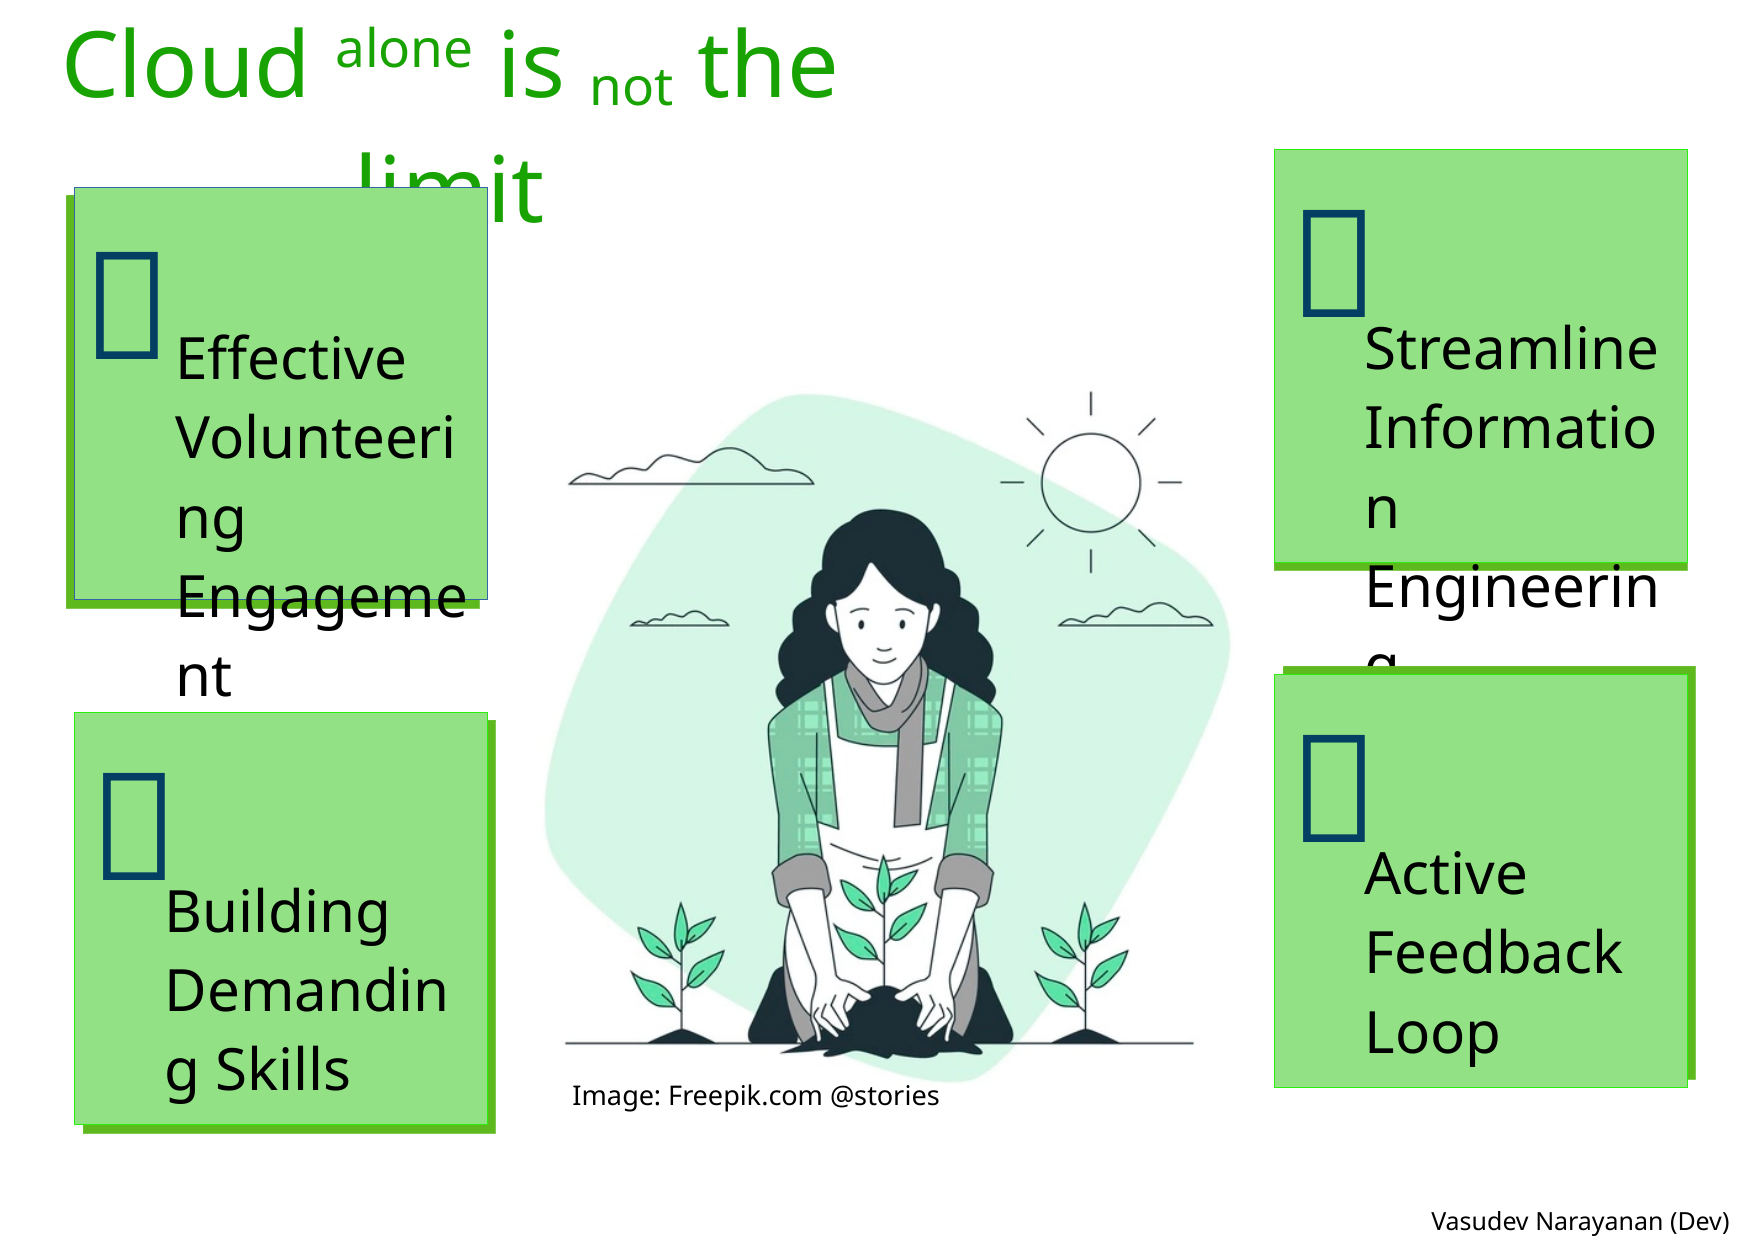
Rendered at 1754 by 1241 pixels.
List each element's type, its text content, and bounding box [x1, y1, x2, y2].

text_box  [67, 191, 293, 357]
text_box [74, 357, 160, 600]
text_box Cloud alone is not the limit [0, 0, 901, 126]
text_box [1274, 674, 1688, 1088]
text_box Building Demanding Skills [150, 862, 488, 1116]
text_box Image: Freepik.com @stories [557, 1069, 976, 1141]
text_box Streamline Information Engineering [1350, 300, 1688, 553]
text_box [74, 712, 488, 1125]
text_box  [1275, 675, 1463, 840]
text_box  [75, 712, 301, 878]
text_box [74, 187, 488, 309]
text_box [1274, 149, 1688, 563]
text_box  [1275, 150, 1463, 315]
text_box Vasudev Narayanan (Dev) [1416, 1196, 1754, 1238]
text_box Active Feedback Loop [1350, 825, 1688, 1078]
text_box [301, 712, 488, 862]
text_box Effective Volunteering Engagement [160, 309, 499, 638]
picture [498, 356, 1270, 1127]
